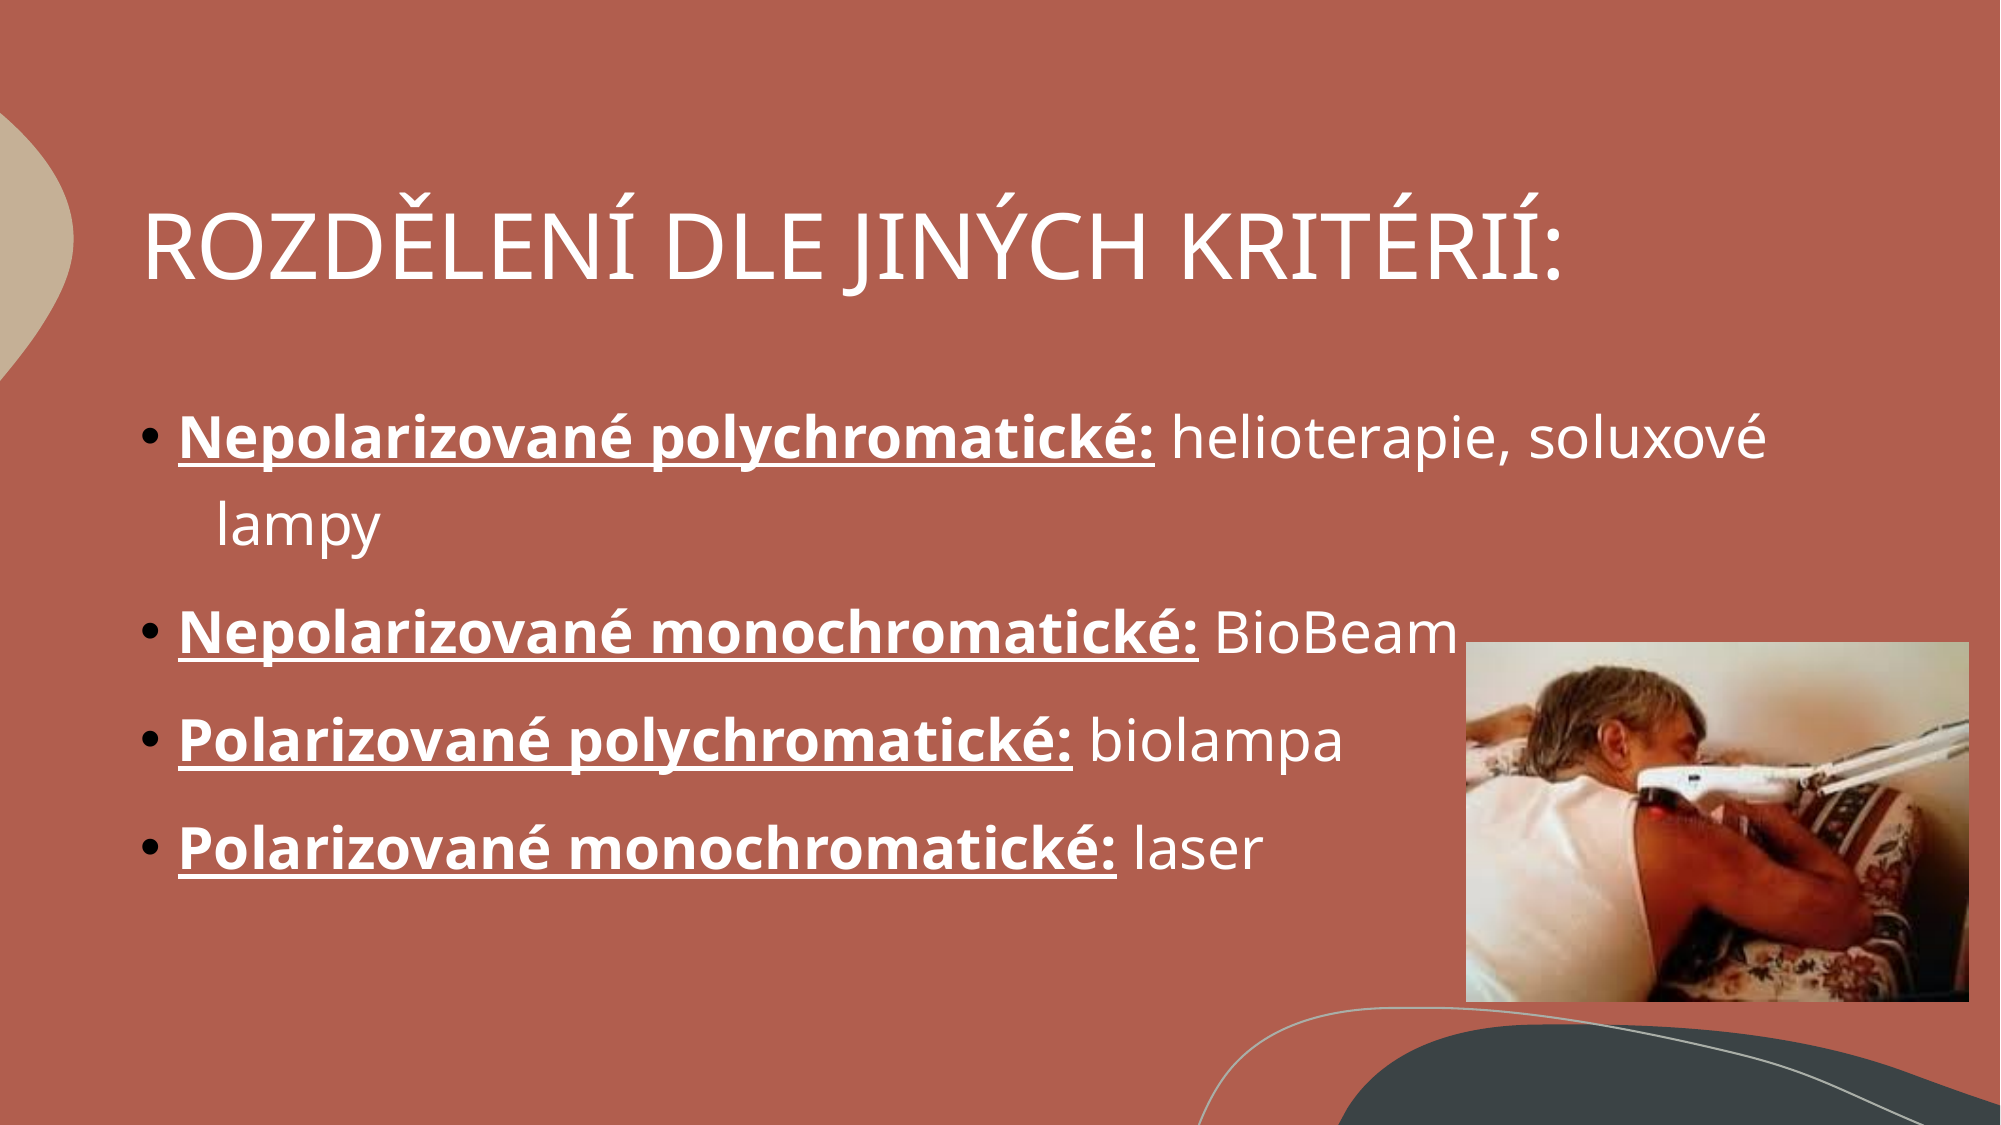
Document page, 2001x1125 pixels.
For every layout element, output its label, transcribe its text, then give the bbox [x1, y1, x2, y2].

title ROZDĚLENÍ DLE JINÝCH KRITÉRIÍ: [125, 125, 1876, 375]
picture [1466, 642, 1969, 1002]
list Nepolarizované polychromatické: helioterapie, soluxové lampy Nepolarizované monochromatické: BioBeam Polarizované polychromatické: biolampa Polarizované monochromatické: laser [125, 375, 1876, 1002]
